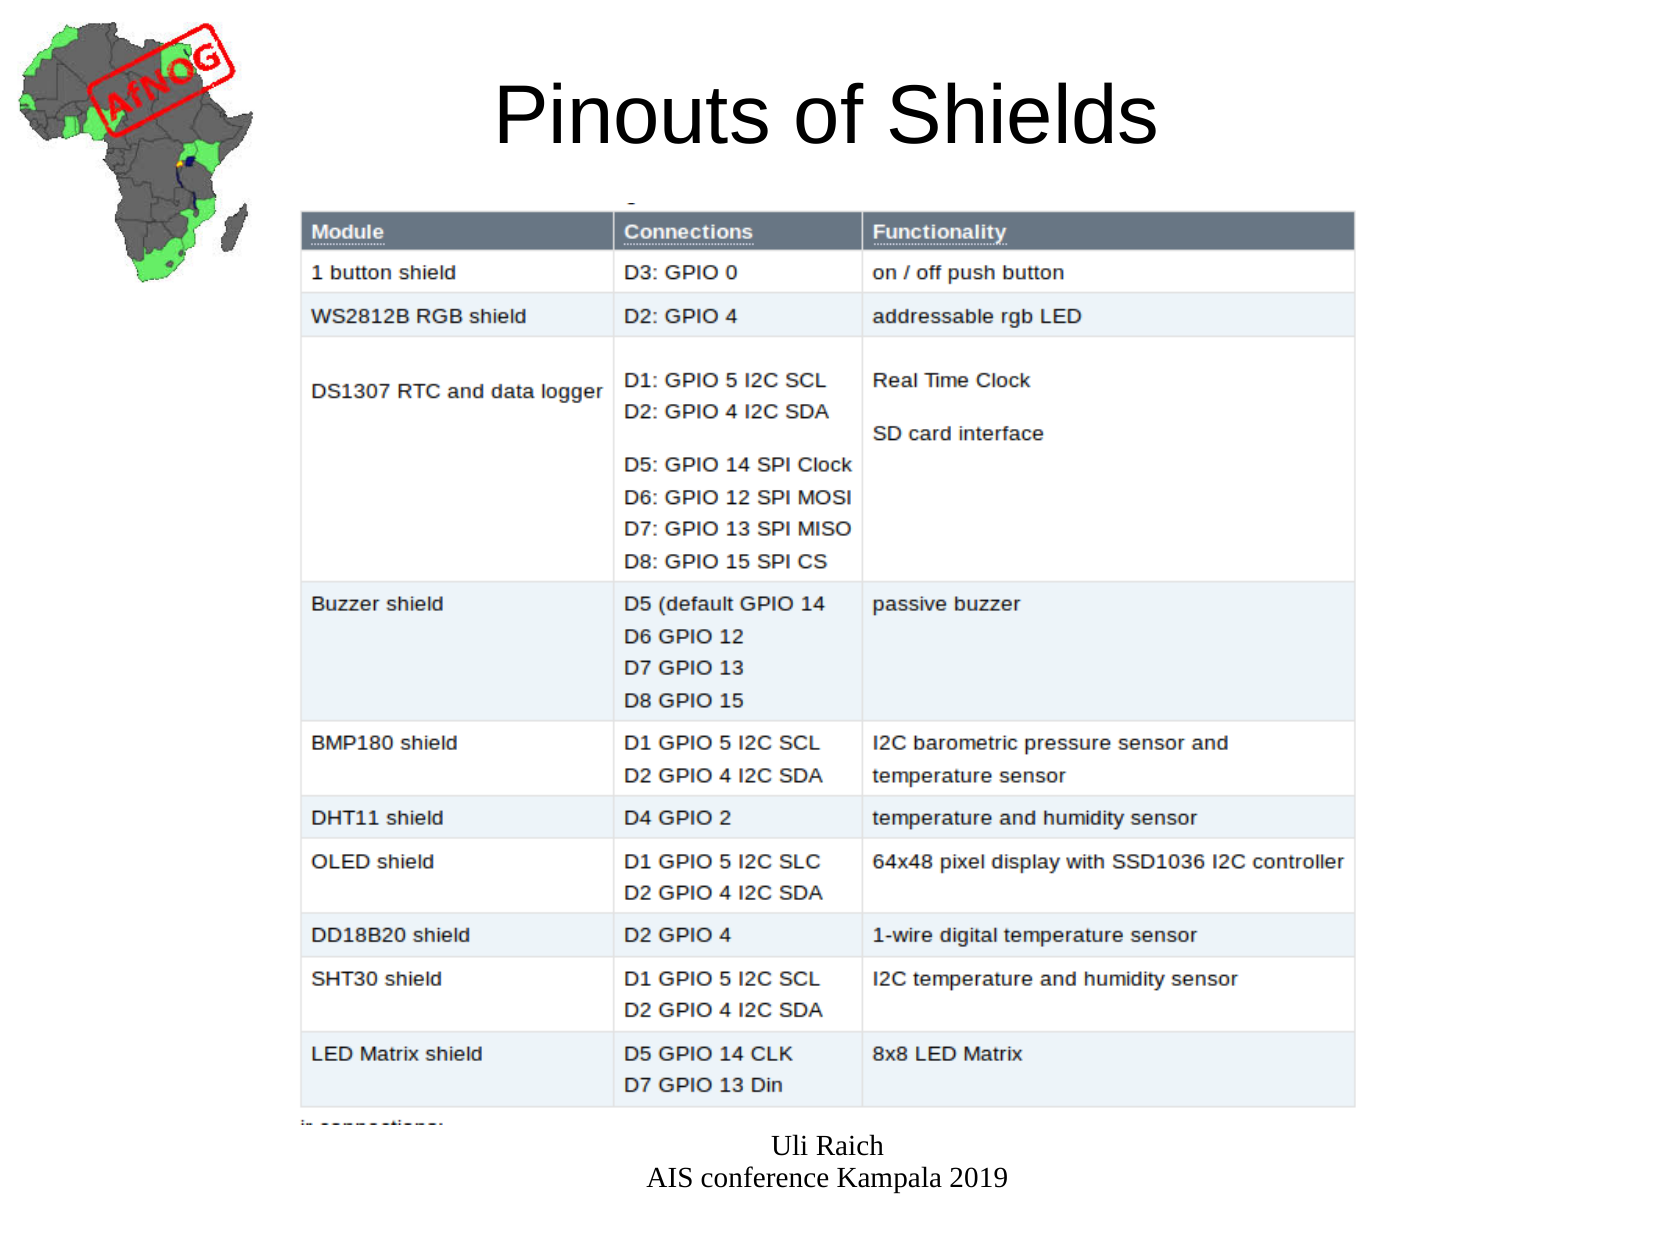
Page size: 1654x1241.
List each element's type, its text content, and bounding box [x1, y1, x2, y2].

picture [288, 203, 1381, 1126]
picture [9, 0, 259, 291]
title Pinouts of Shields [82, 49, 1571, 181]
